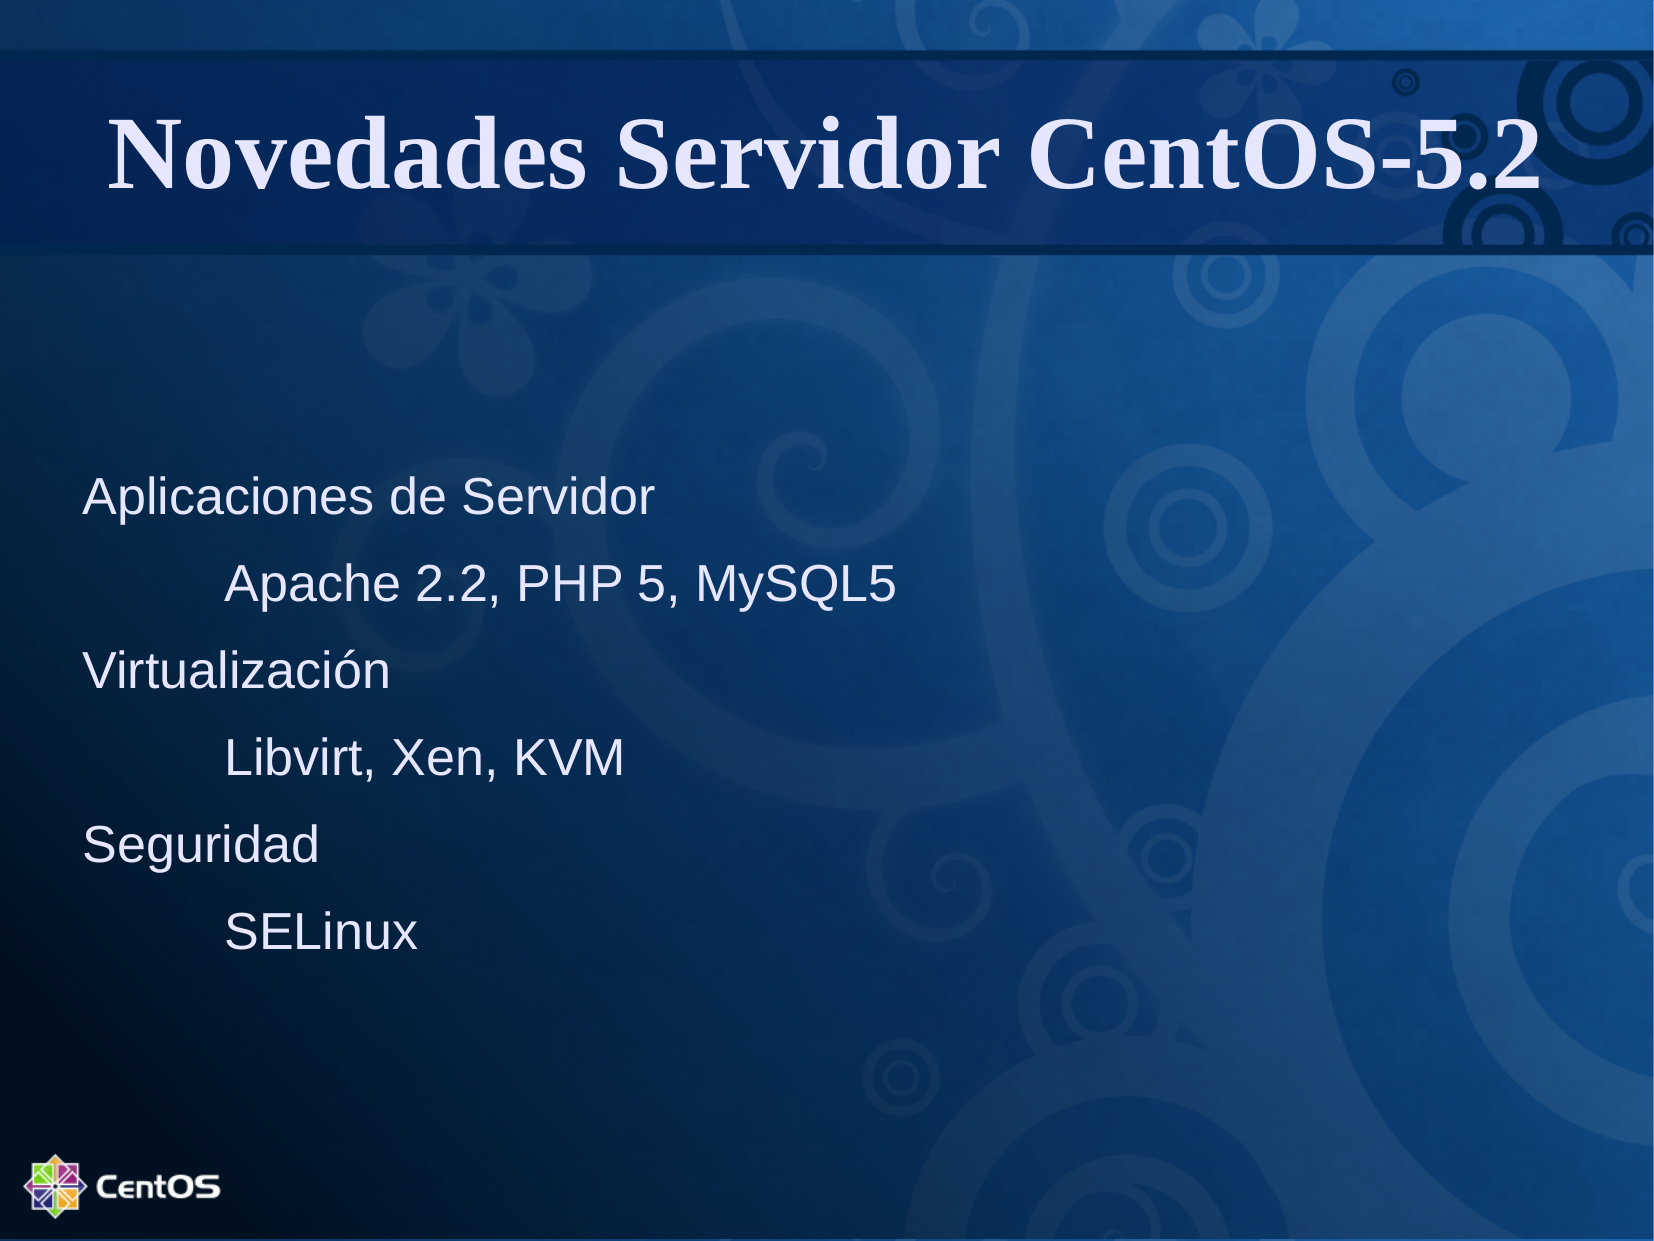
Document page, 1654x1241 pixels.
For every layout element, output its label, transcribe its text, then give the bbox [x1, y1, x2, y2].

picture [0, 0, 1654, 1241]
subtitle Aplicaciones de Servidor Apache 2.2, PHP 5, MySQL5 Virtualización Libvirt, Xen, KVM Seguridad SELinux [82, 297, 1571, 1102]
title Novedades Servidor CentOS-5.2 [82, 56, 1571, 250]
